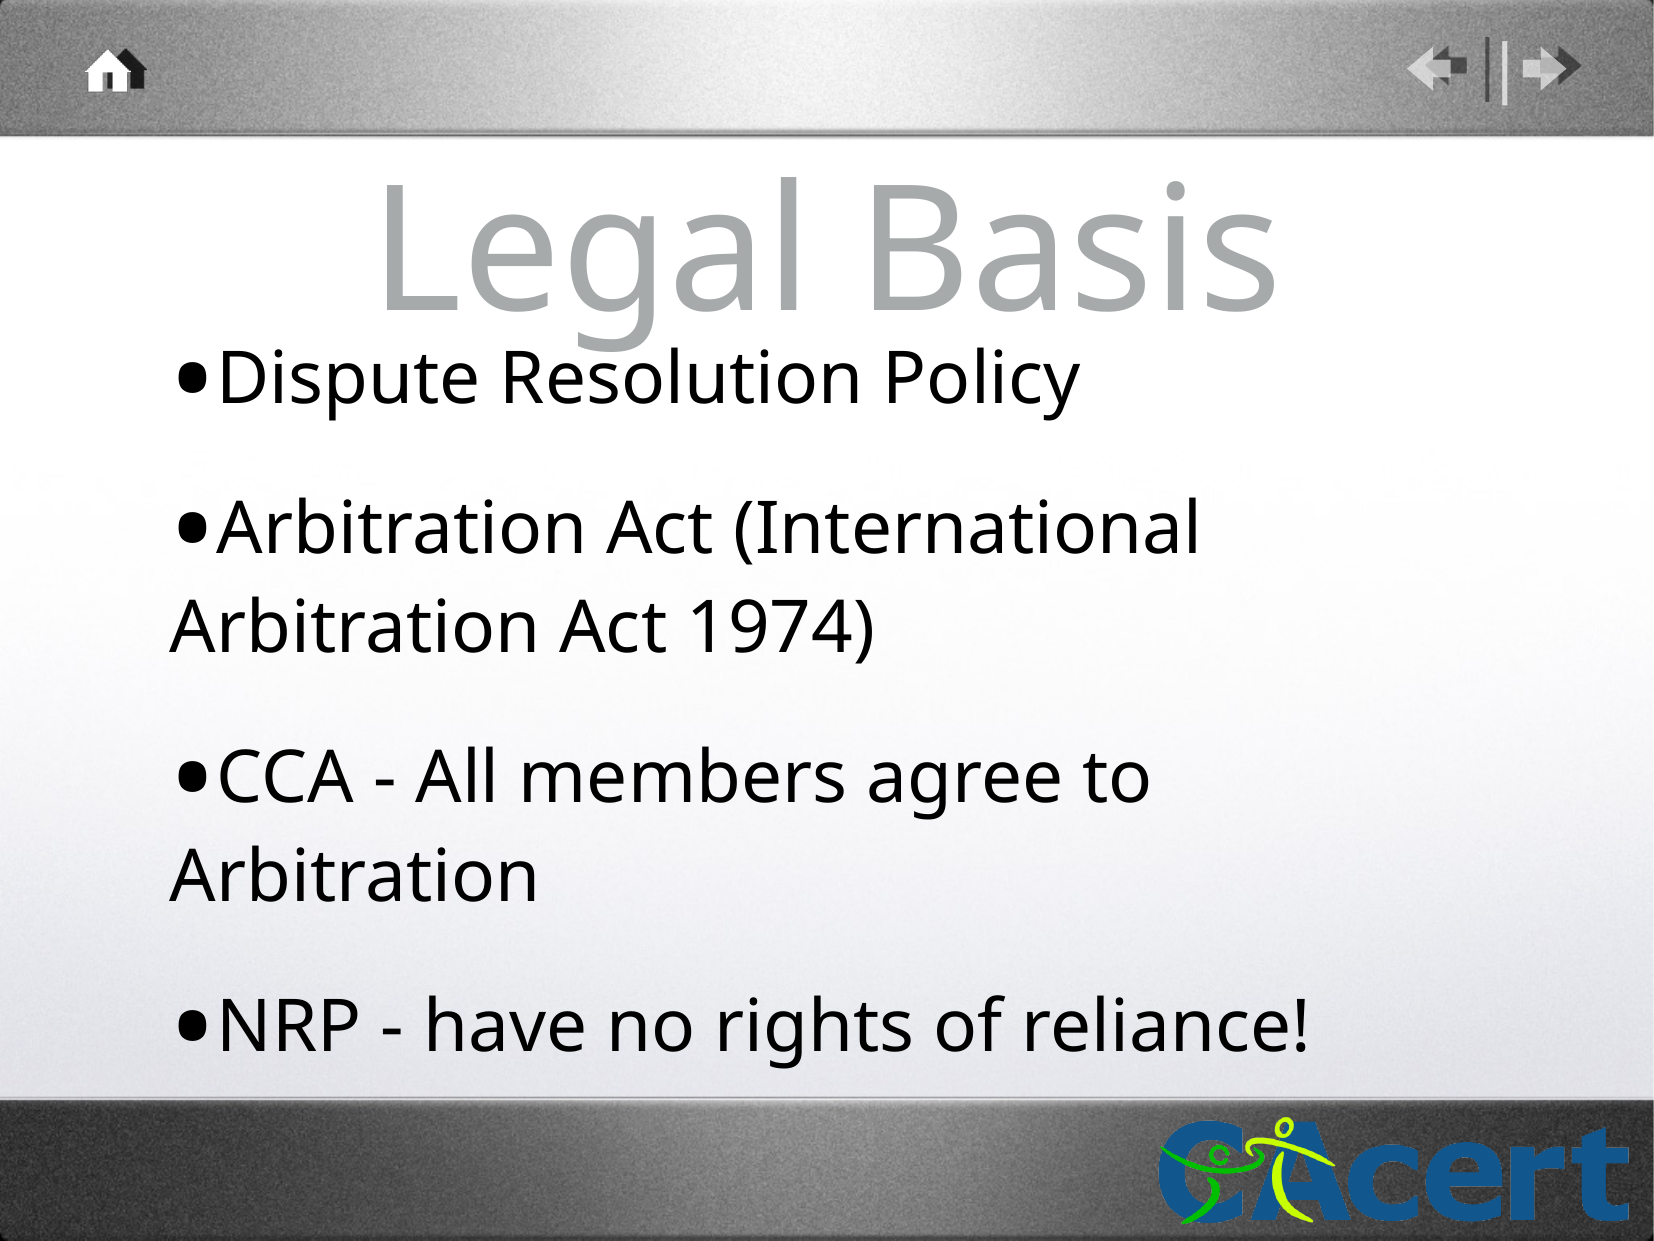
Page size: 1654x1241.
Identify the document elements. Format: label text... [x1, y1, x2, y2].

picture [0, 0, 1654, 1241]
title Legal Basis [161, 133, 1493, 335]
list Dispute Resolution Policy Arbitration Act (International Arbitration Act 1974) CCA - All members agree to Arbitration NRP - have no rights of reliance! [161, 335, 1493, 1063]
